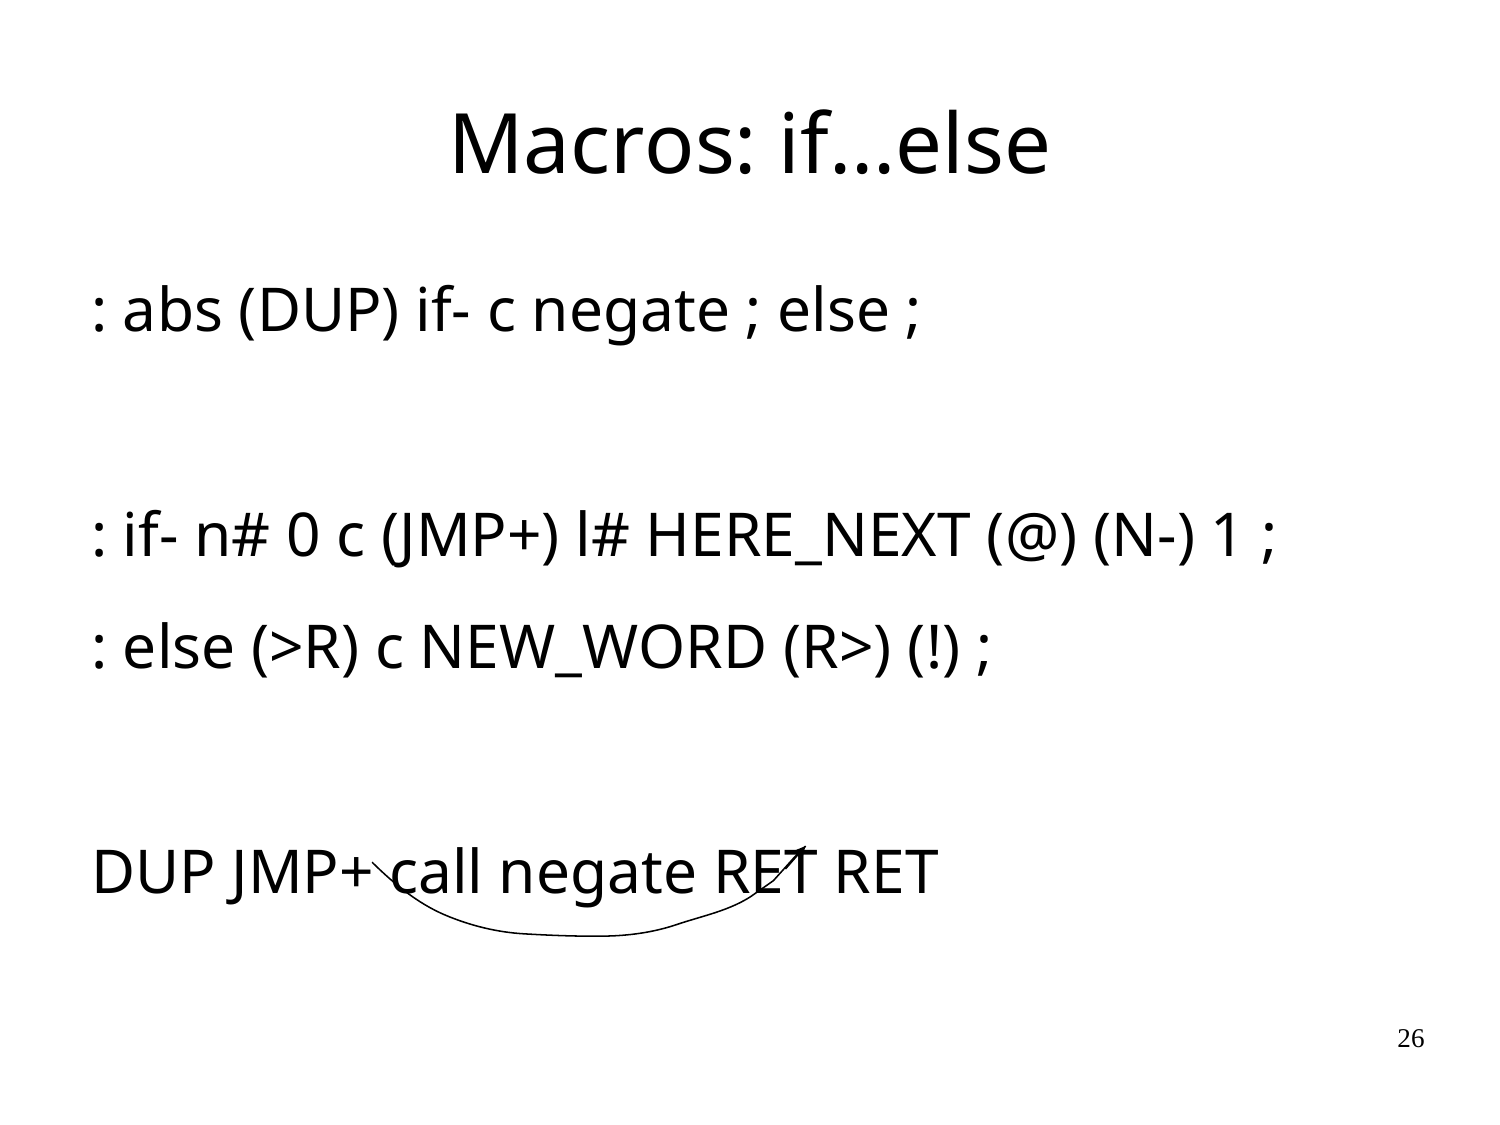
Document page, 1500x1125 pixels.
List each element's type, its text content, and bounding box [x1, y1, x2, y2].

title Macros: if...else [75, 86, 1426, 191]
list : abs (DUP) if- c negate ; else ; : if- n# 0 c (JMP+) l# HERE_NEXT (@) (N-) 1 ; : else (>R) c NEW_WORD (R>) (!) ; DUP JMP+ call negate RET RET [75, 263, 1426, 925]
